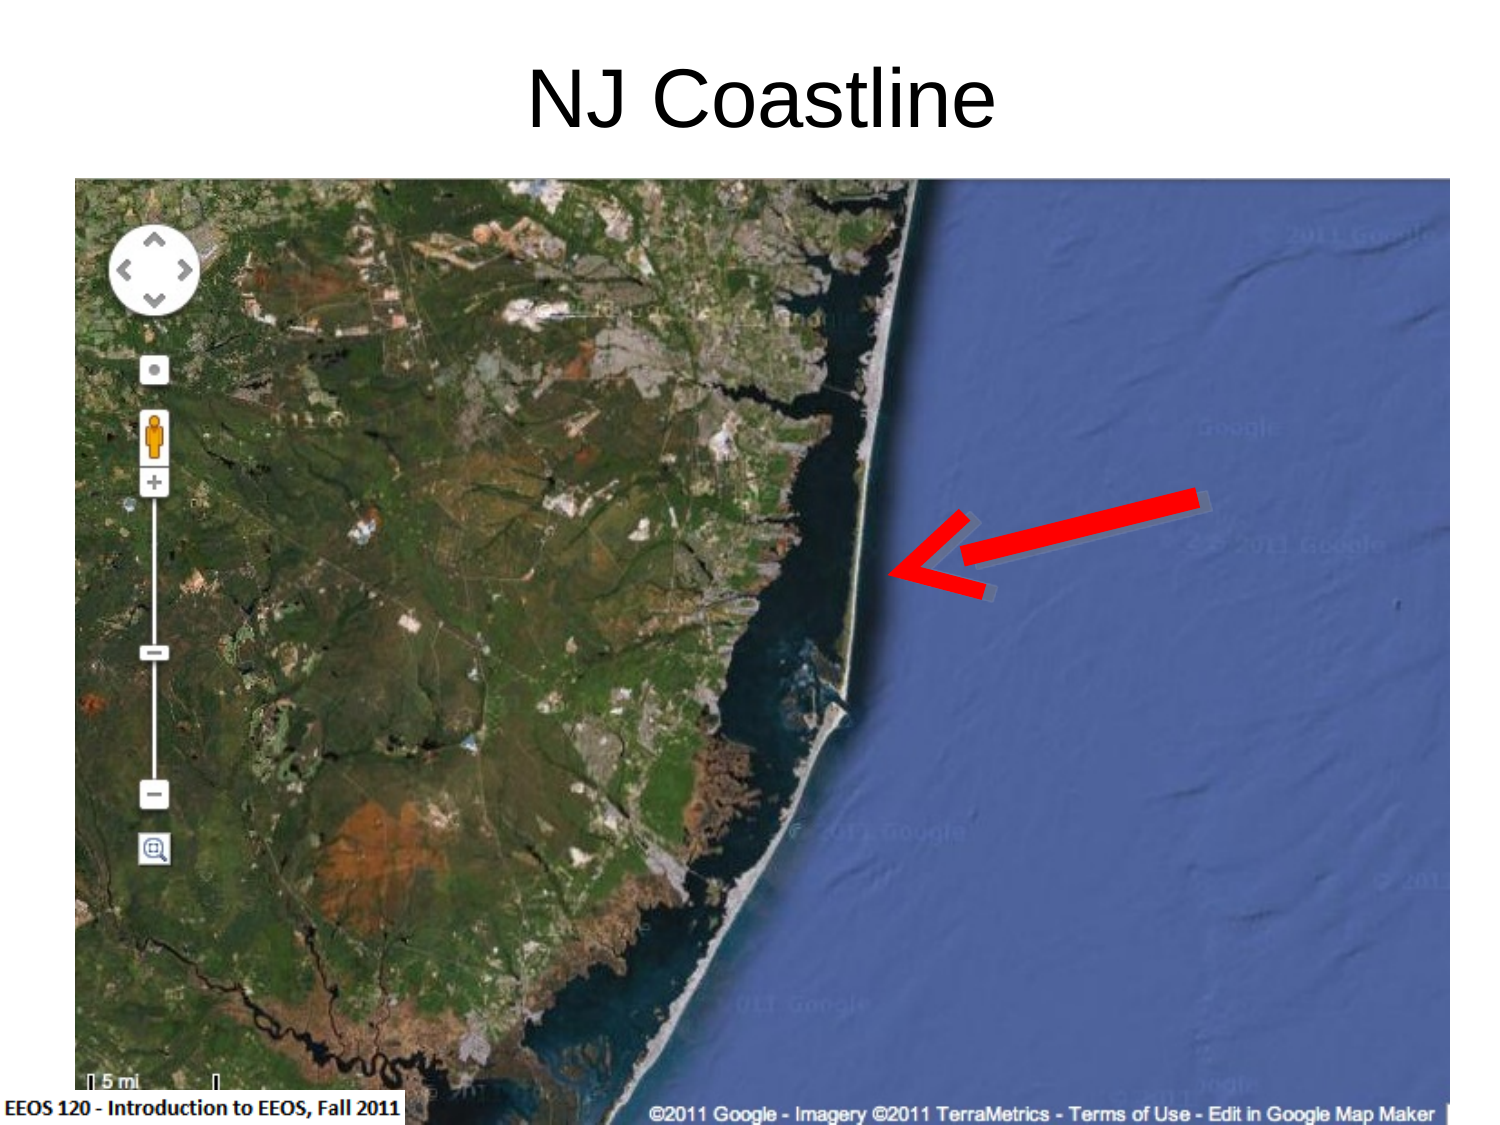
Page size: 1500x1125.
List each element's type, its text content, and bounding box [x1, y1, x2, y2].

title NJ Coastline [87, 0, 1438, 178]
picture [0, 178, 1450, 1125]
